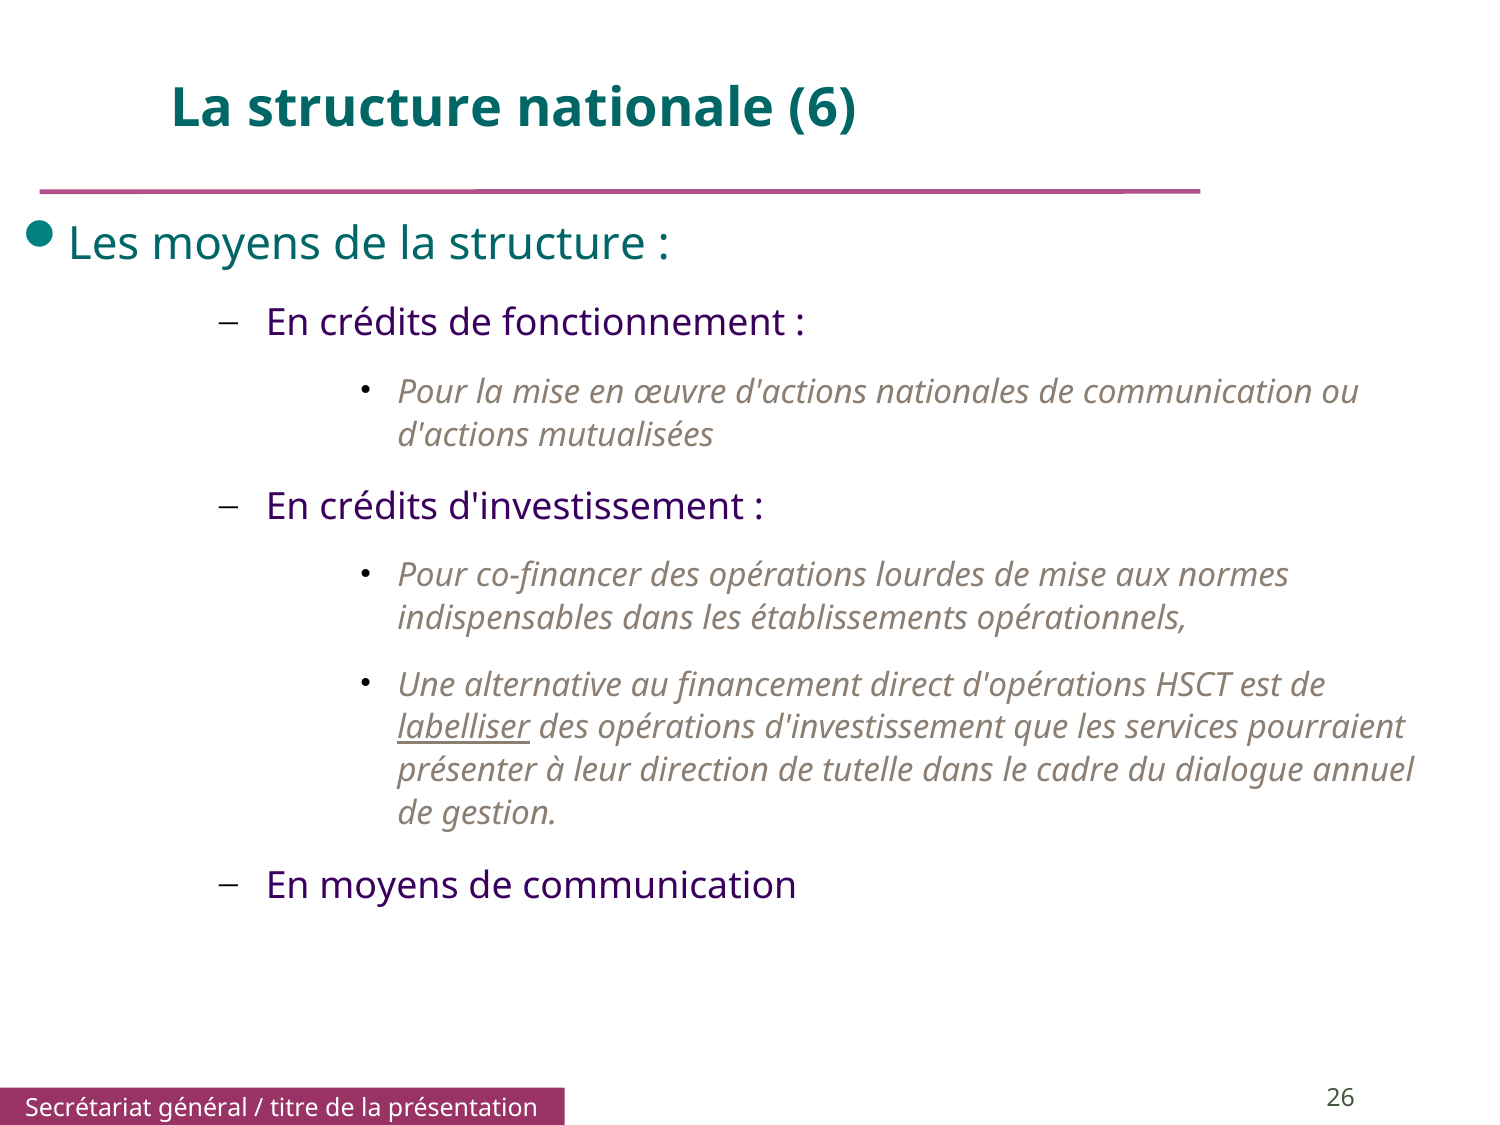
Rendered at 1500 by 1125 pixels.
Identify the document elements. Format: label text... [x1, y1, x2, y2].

list Les moyens de la structure : En crédits de fonctionnement : Pour la mise en œuvre d'actions nationales de communication ou d'actions mutualisées En crédits d'investissement : Pour co-financer des opérations lourdes de mise aux normes indispensables dans les établissements opérationnels, Une alternative au financement direct d'opérations HSCT est de labelliser des opérations d'investissement que les services pourraient présenter à leur direction de tutelle dans le cadre du dialogue annuel de gestion. En moyens de communication [7, 203, 1447, 1053]
title La structure nationale (6) [155, 59, 1319, 148]
